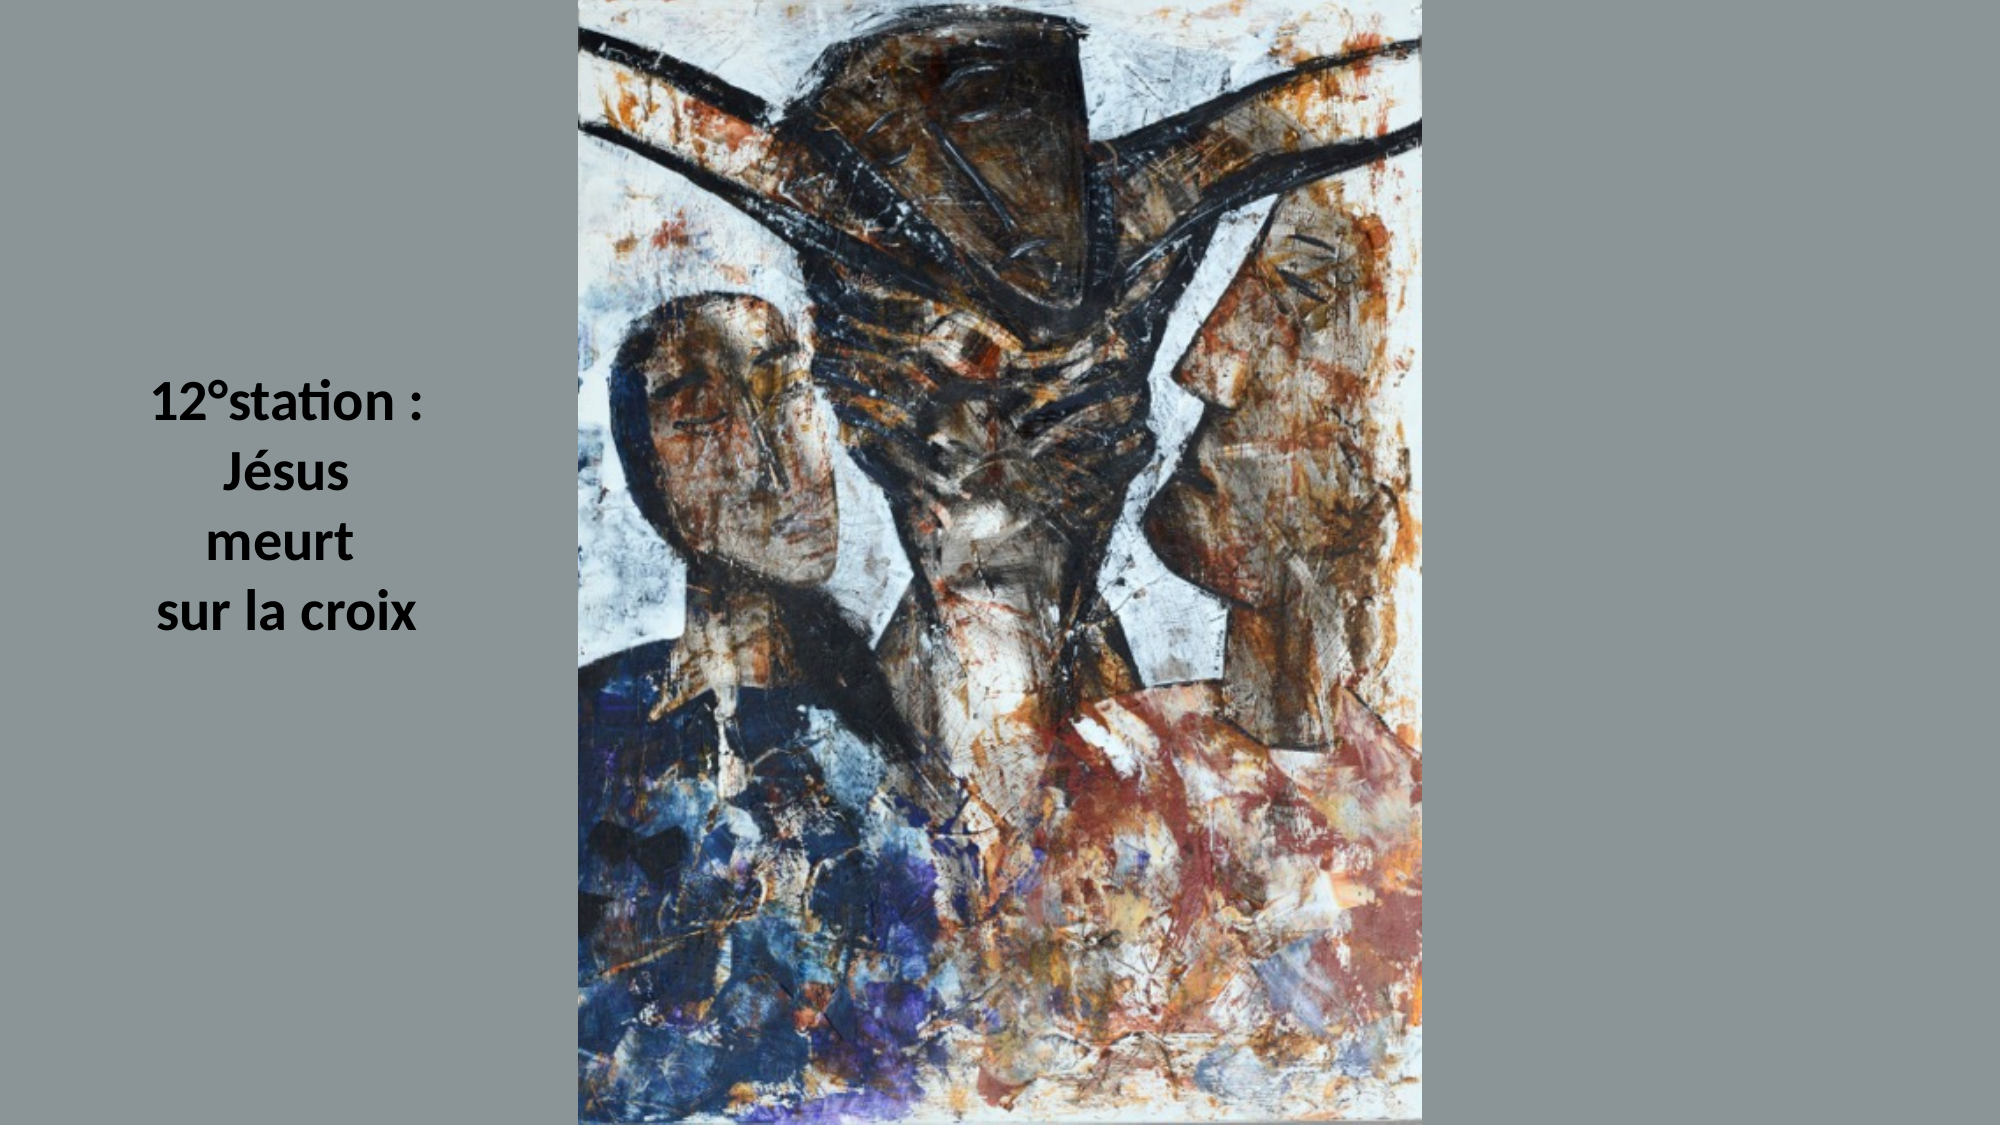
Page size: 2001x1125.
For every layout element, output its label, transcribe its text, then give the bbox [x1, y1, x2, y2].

picture [0, 0, 2000, 1125]
text_box 12°station : Jésus meurt sur la croix [131, 354, 443, 653]
